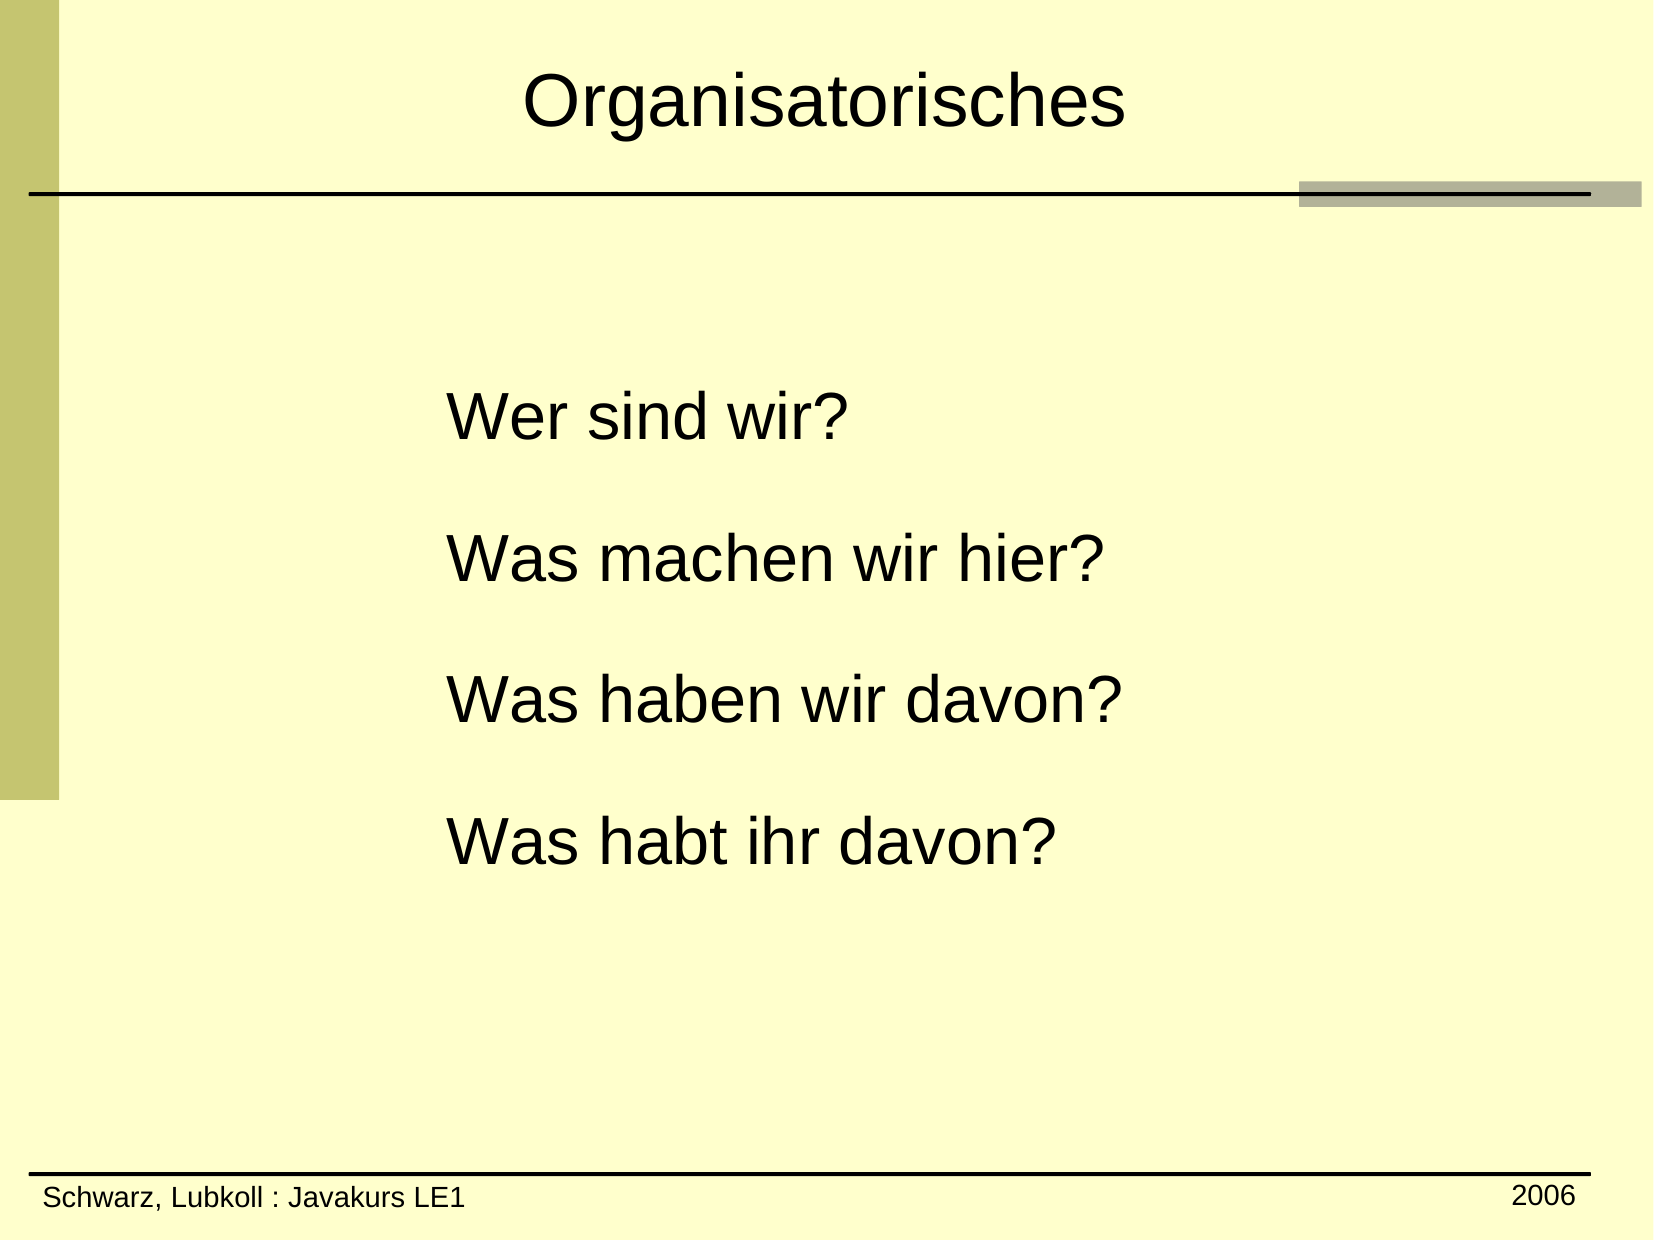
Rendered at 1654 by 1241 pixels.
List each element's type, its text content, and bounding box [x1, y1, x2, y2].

text_box Wer sind wir? Was machen wir hier? Was haben wir davon? Was habt ihr davon? [413, 374, 1162, 891]
title Organisatorisches [119, 19, 1532, 188]
